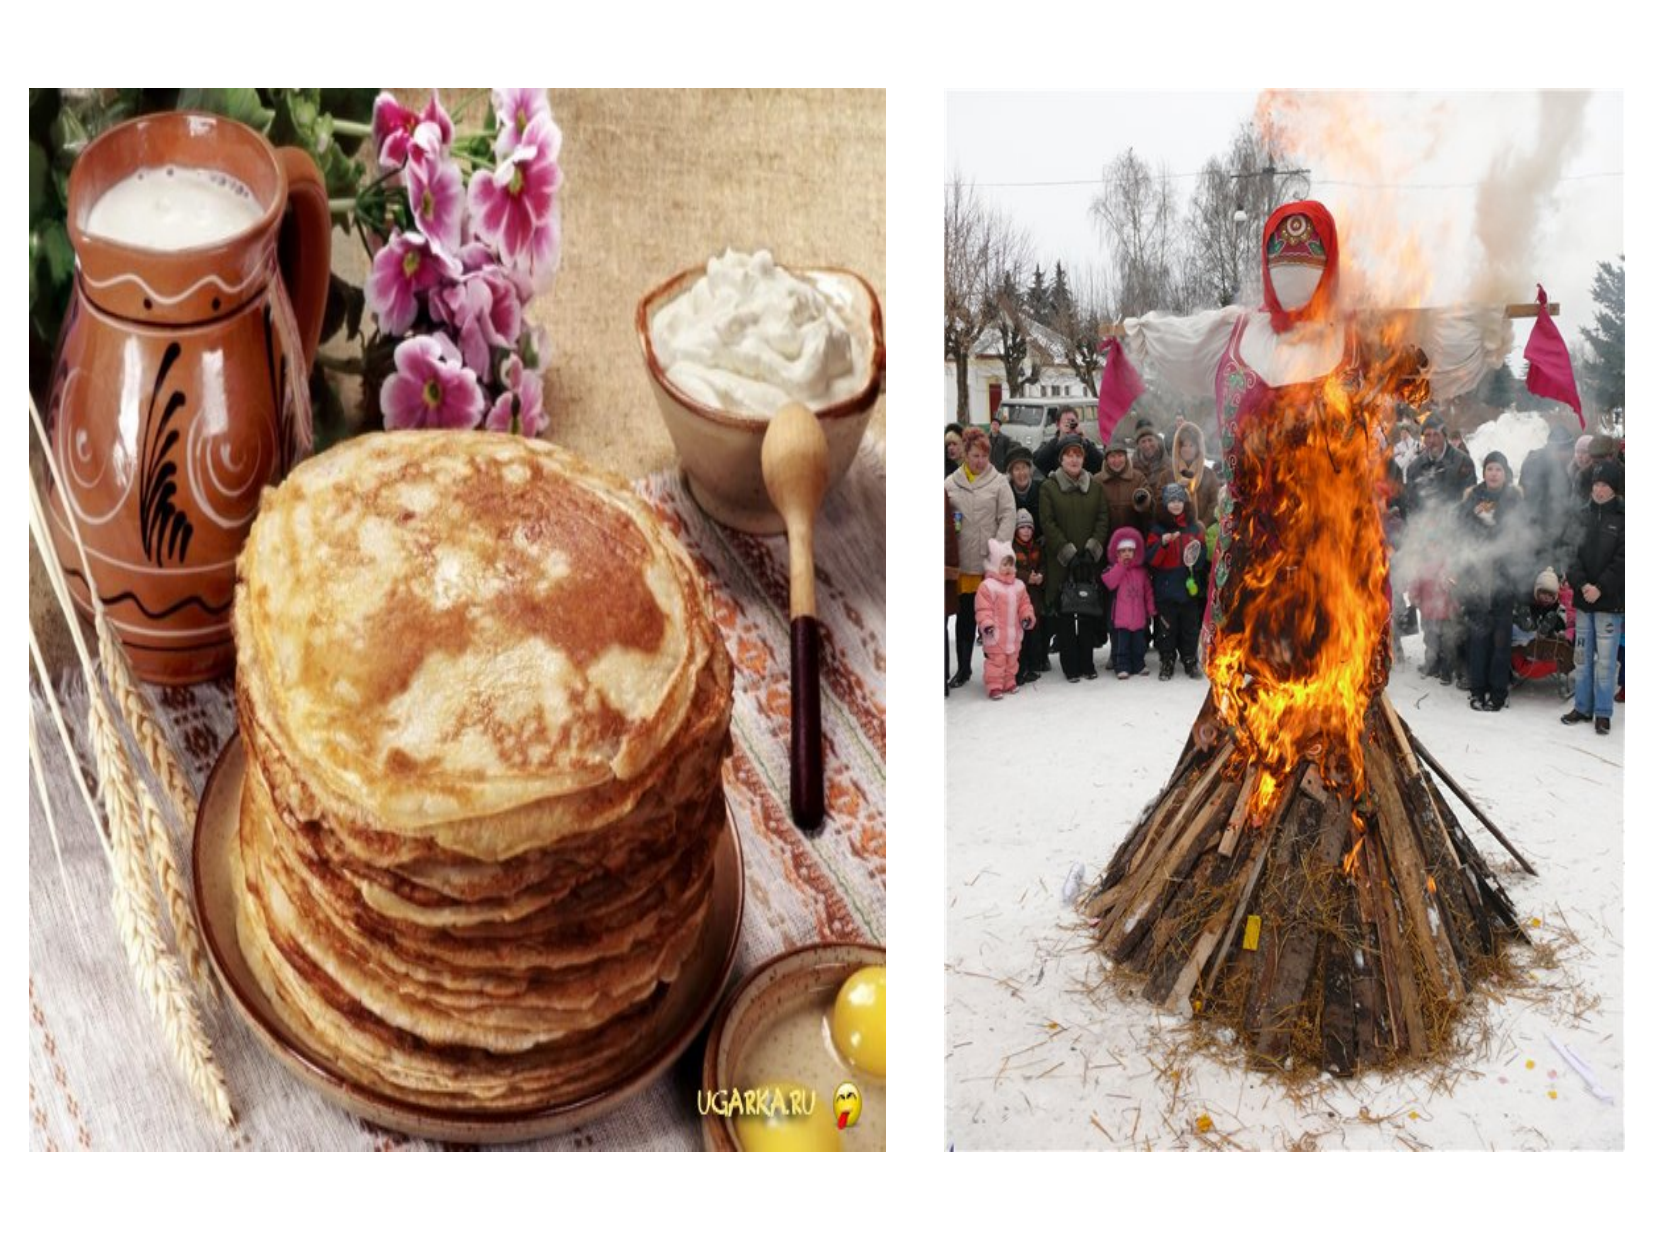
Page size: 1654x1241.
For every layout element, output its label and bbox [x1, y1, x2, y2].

picture [944, 88, 1625, 1152]
picture [29, 88, 886, 1152]
